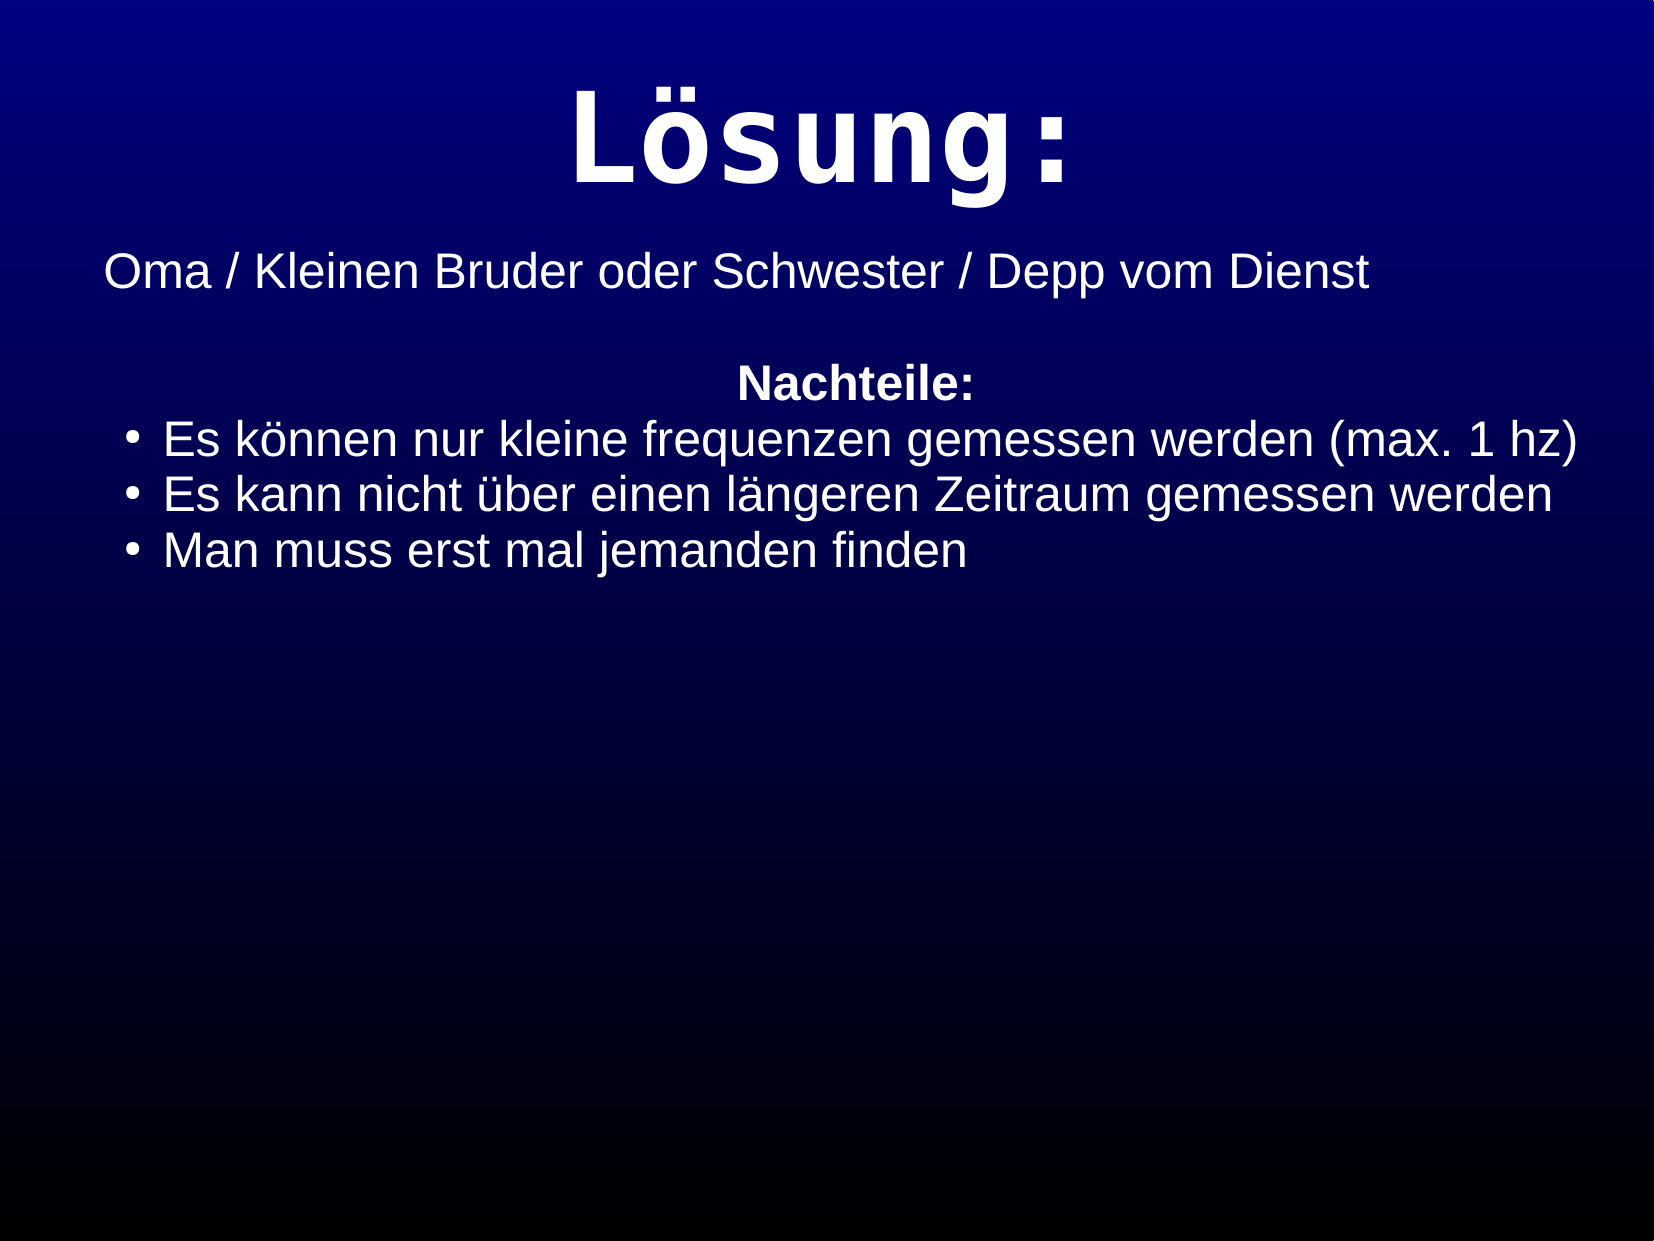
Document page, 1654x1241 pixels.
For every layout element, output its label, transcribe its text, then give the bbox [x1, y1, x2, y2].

text_box Oma / Kleinen Bruder oder Schwester / Depp vom Dienst Nachteile: Es können nur kleine frequenzen gemessen werden (max. 1 hz) Es kann nicht über einen längeren Zeitraum gemessen werden Man muss erst mal jemanden finden [88, 236, 1625, 1179]
text_box Lösung: [59, 59, 1595, 220]
